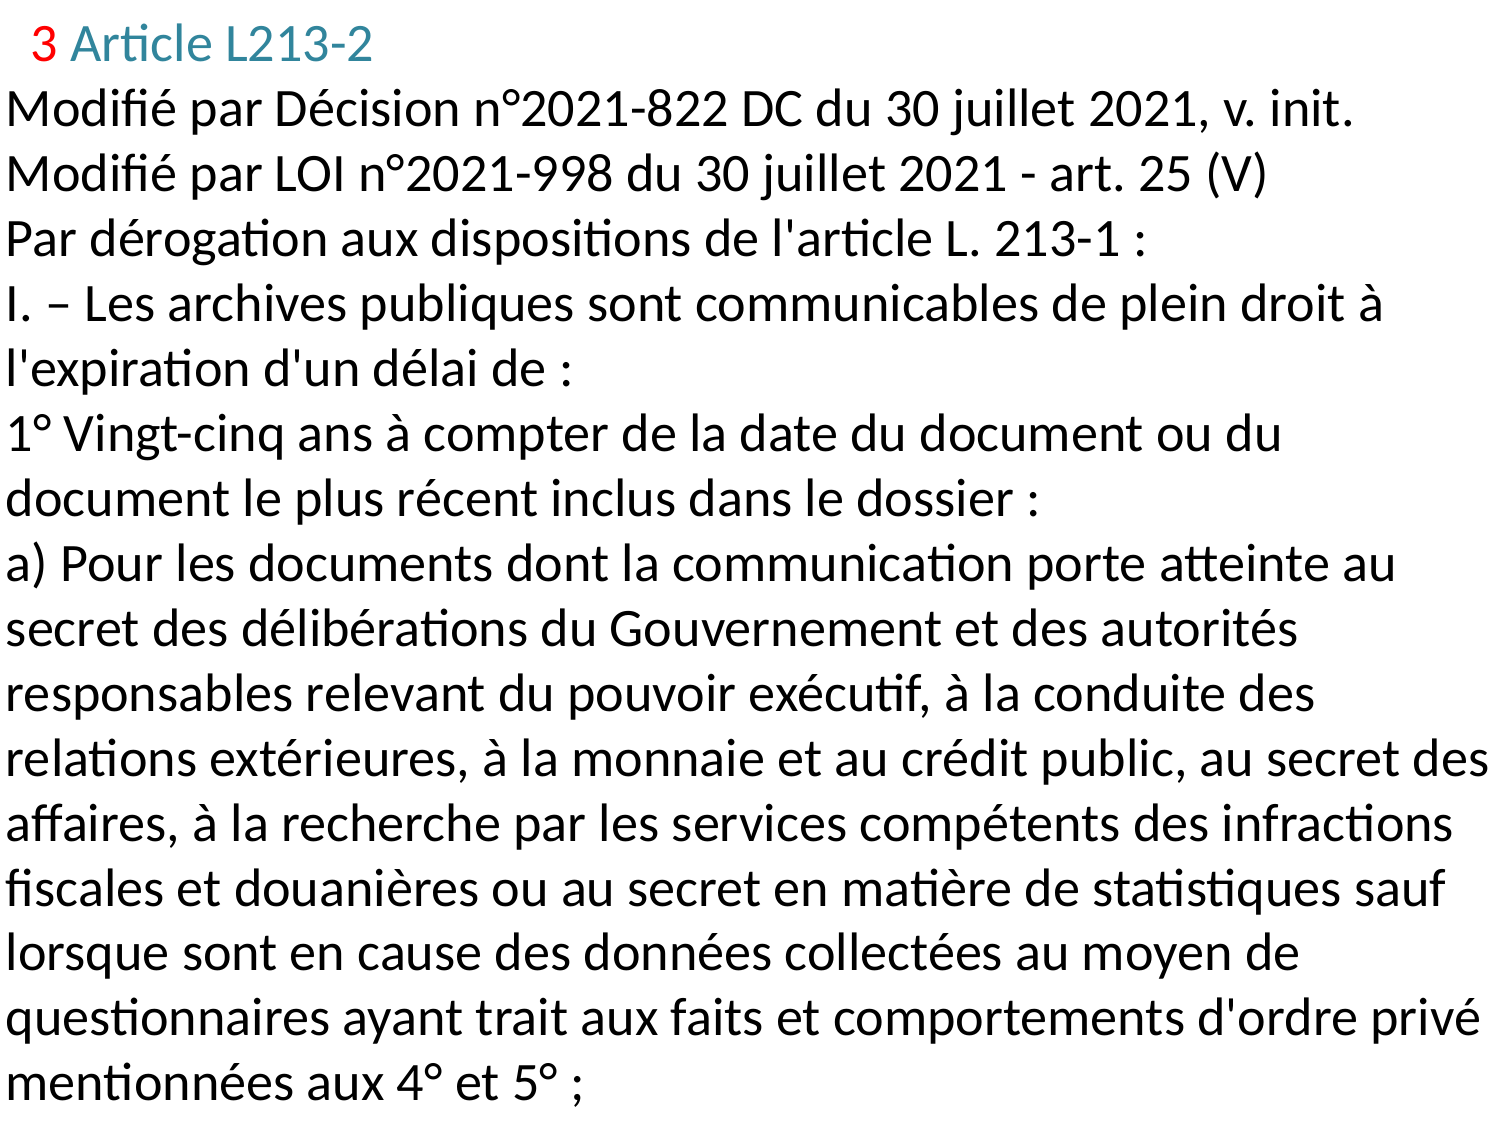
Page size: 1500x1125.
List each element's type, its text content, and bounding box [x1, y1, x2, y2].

text_box 3 Article L213-2 Modifié par Décision n°2021-822 DC du 30 juillet 2021, v. init. Modifié par LOI n°2021-998 du 30 juillet 2021 - art. 25 (V) Par dérogation aux dispositions de l'article L. 213-1 : I. – Les archives publiques sont communicables de plein droit à l'expiration d'un délai de : 1° Vingt-cinq ans à compter de la date du document ou du document le plus récent inclus dans le dossier : a) Pour les documents dont la communication porte atteinte au secret des délibérations du Gouvernement et des autorités responsables relevant du pouvoir exécutif, à la conduite des relations extérieures, à la monnaie et au crédit public, au secret des affaires, à la recherche par les services compétents des infractions fiscales et douanières ou au secret en matière de statistiques sauf lorsque sont en cause des données collectées au moyen de questionnaires ayant trait aux faits et comportements d'ordre privé mentionnées aux 4° et 5° ; [0, 0, 1500, 1125]
